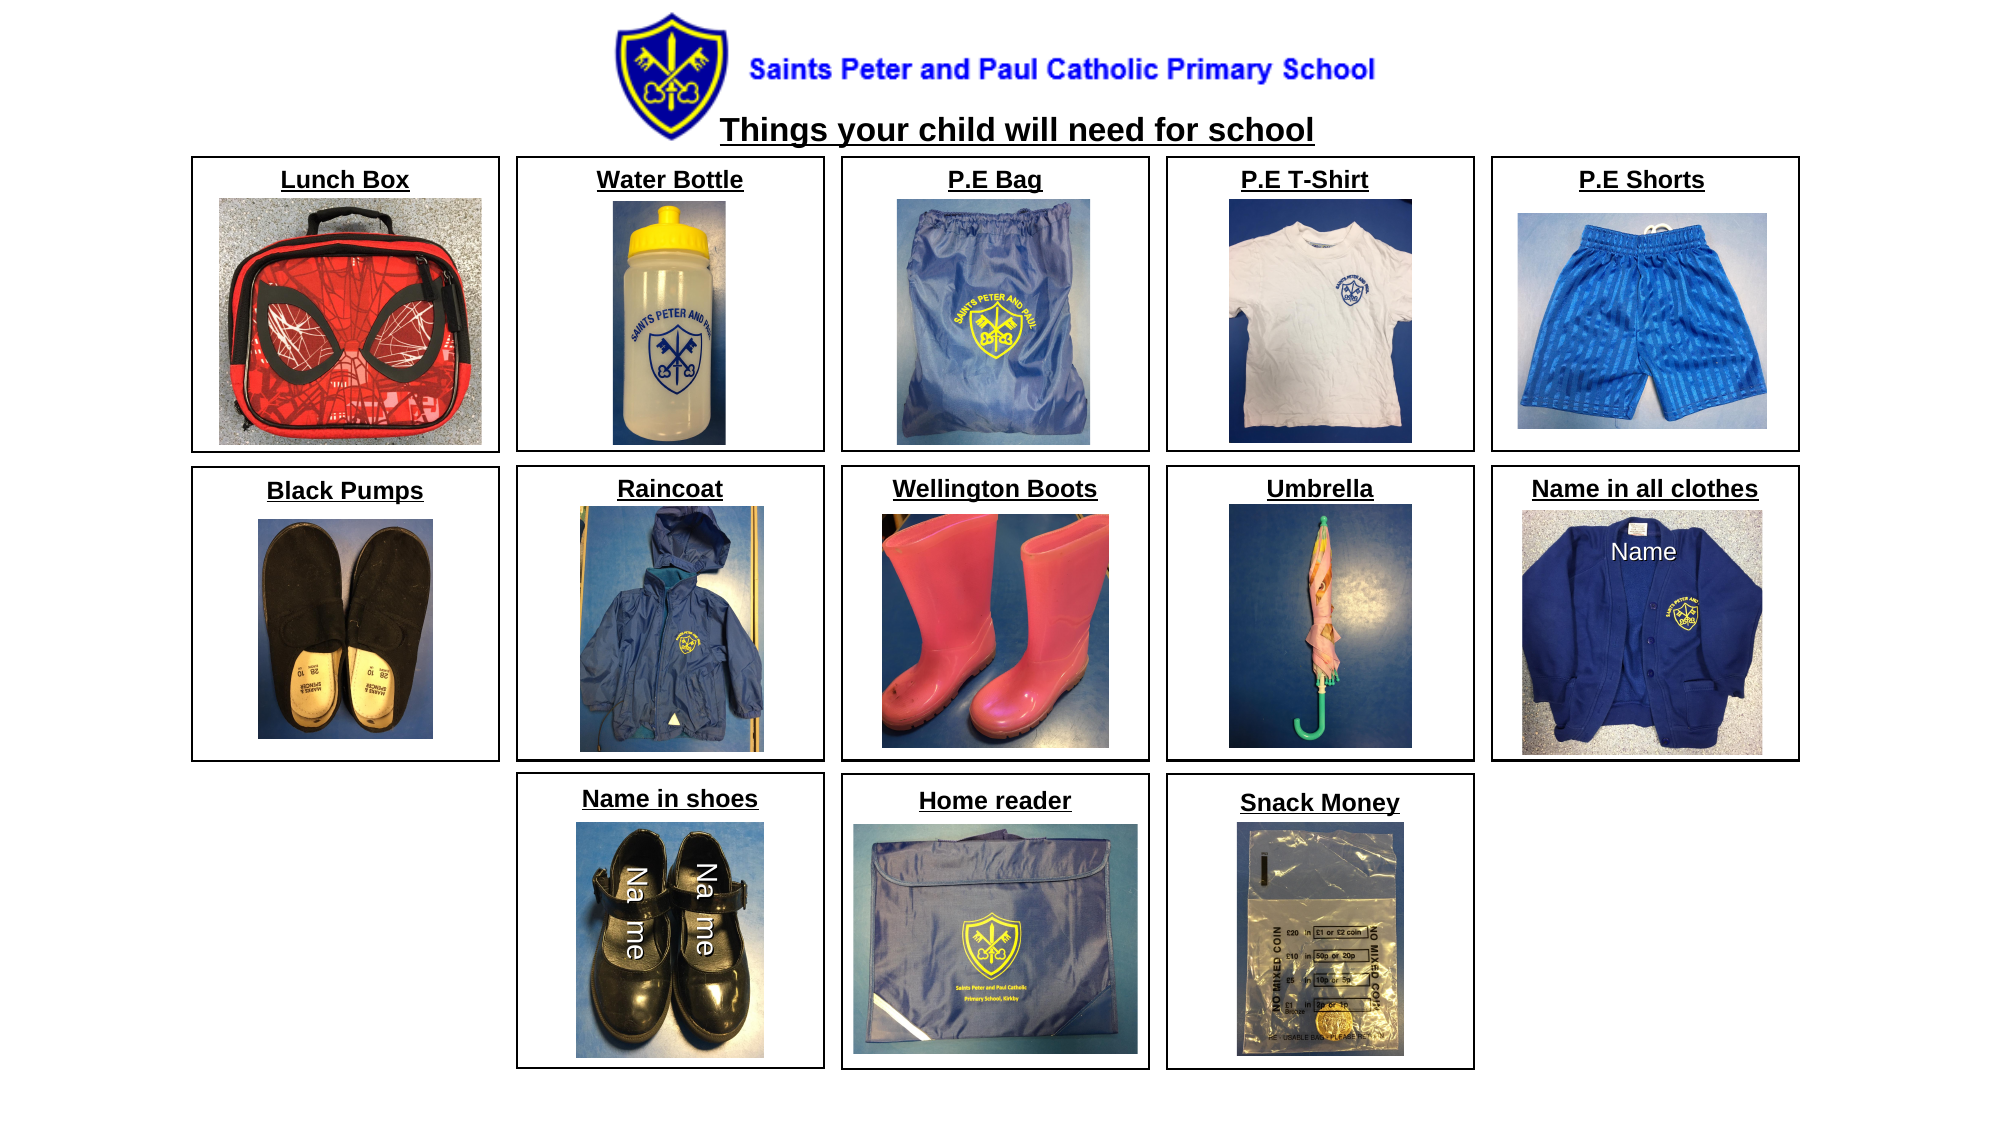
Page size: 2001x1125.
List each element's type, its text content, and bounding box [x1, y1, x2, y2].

text_box Umbrella [1167, 465, 1474, 510]
text_box P.E T-Shirt [1152, 156, 1458, 202]
picture [1517, 213, 1767, 429]
picture [882, 514, 1111, 748]
text_box P.E Shorts [1489, 156, 1795, 202]
text_box Name in all clothes [1492, 465, 1799, 510]
picture [258, 519, 433, 739]
picture [1522, 510, 1763, 755]
picture [608, 0, 1385, 142]
picture [580, 506, 764, 752]
picture [1236, 822, 1404, 1056]
picture [1229, 199, 1412, 443]
text_box Name [1596, 528, 1743, 573]
picture [219, 198, 482, 445]
text_box Things your child will need for school [705, 101, 1331, 156]
text_box Snack Money [1167, 779, 1474, 824]
picture [853, 824, 1138, 1054]
text_box Black Pumps [192, 467, 499, 512]
text_box Water Bottle [517, 156, 824, 202]
text_box Name in shoes [517, 775, 824, 820]
text_box Raincoat [517, 465, 824, 510]
text_box P.E Bag [842, 156, 1149, 202]
text_box Wellington Boots [842, 465, 1149, 510]
picture [1229, 504, 1412, 748]
picture [576, 822, 764, 1059]
text_box Na me [684, 848, 734, 995]
picture [896, 199, 1091, 445]
text_box Na me [614, 851, 664, 999]
text_box Lunch Box [192, 156, 499, 202]
text_box Home reader [842, 777, 1149, 822]
picture [612, 201, 726, 445]
